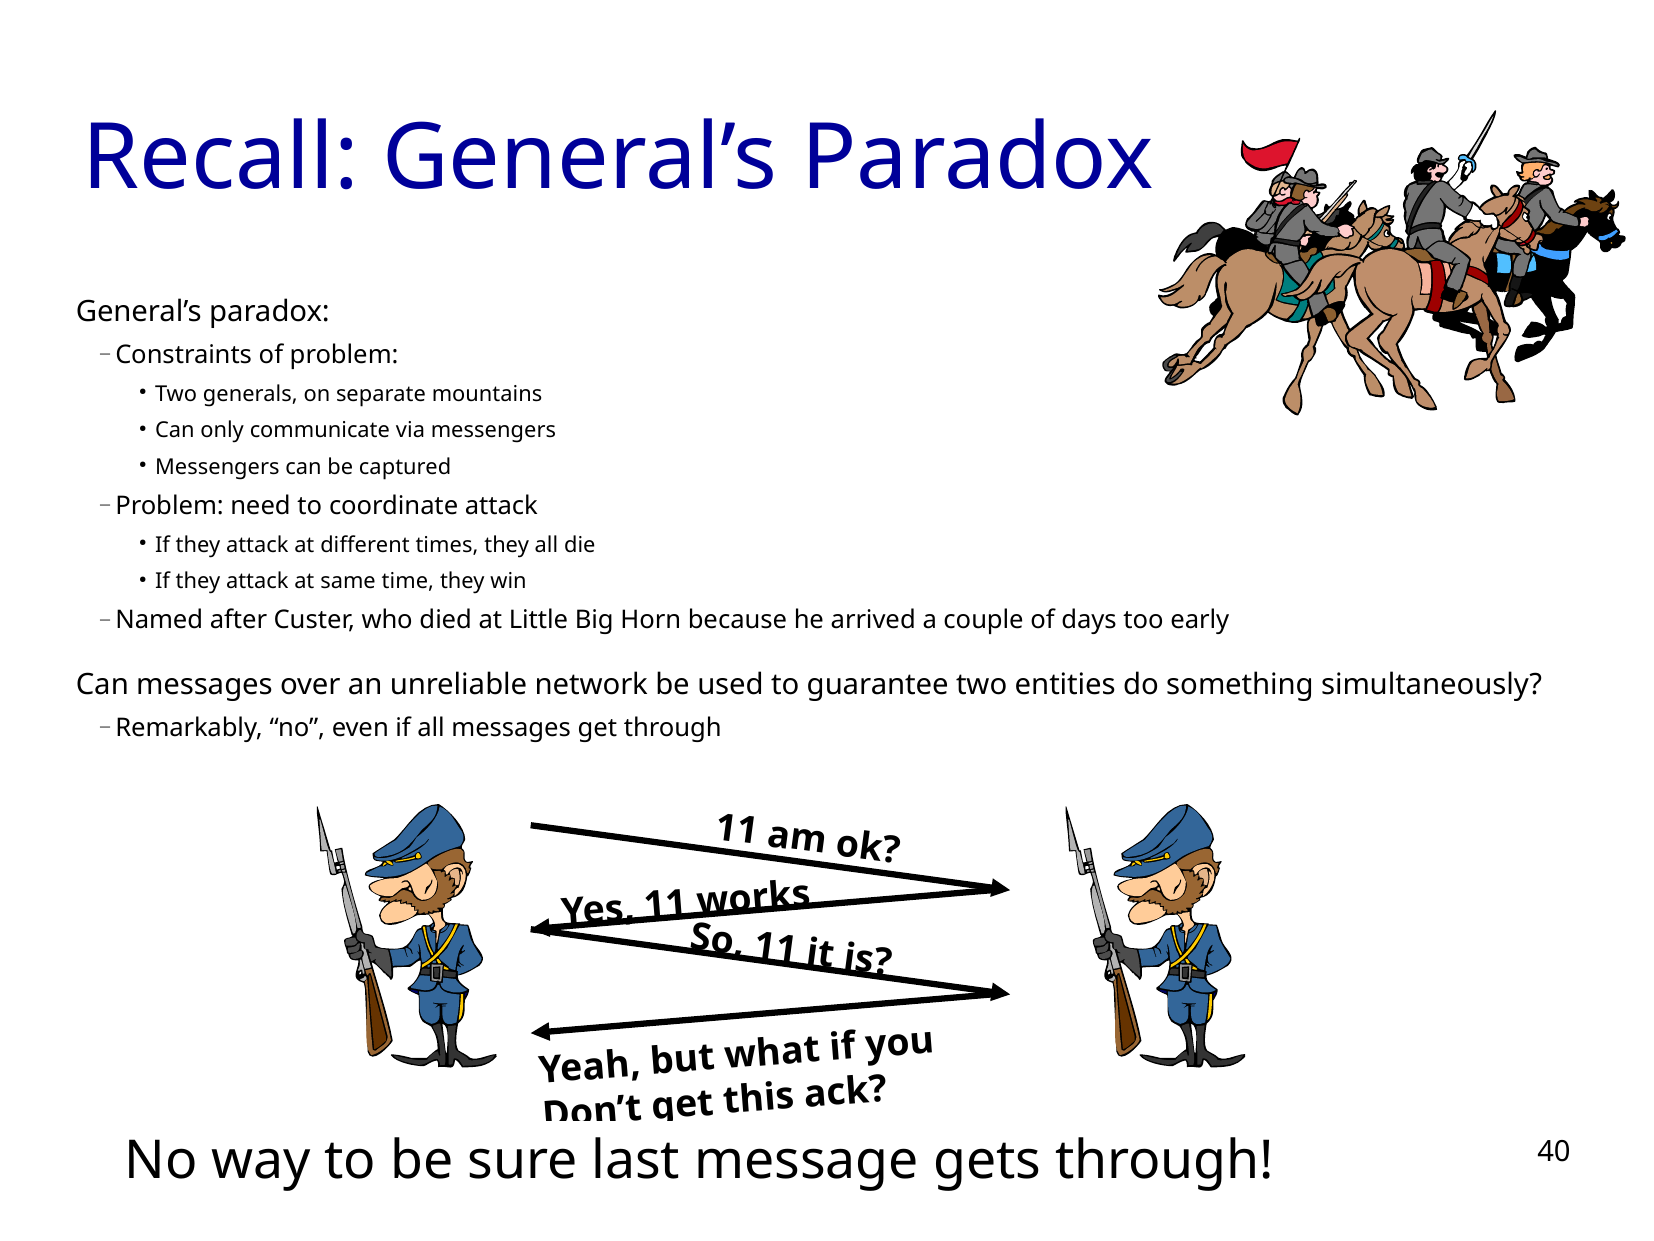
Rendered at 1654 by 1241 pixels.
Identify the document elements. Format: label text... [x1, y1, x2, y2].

picture [1065, 799, 1249, 1073]
text_box 11 am ok? [697, 792, 995, 889]
text_box No way to be sure last message gets through! [75, 1125, 1311, 1205]
list General’s paradox: Constraints of problem: Two generals, on separate mountains Can only communicate via messengers Messengers can be captured Problem: need to coordinate attack If they attack at different times, they all die If they attack at same time, they win Named after Custer, who died at Little Big Horn because he arrived a couple of days too early Can messages over an unreliable network be used to guarantee two entities do something simultaneously? Remarkably, “no”, even if all messages get through [60, 290, 1571, 793]
text_box Yes, 11 works [543, 853, 903, 942]
text_box So, 11 it is? [672, 920, 986, 1003]
text_box Yeah, but what if you Don’t get this ack? [521, 999, 1030, 1121]
title Recall: General’s Paradox [82, 49, 1571, 257]
picture [1157, 110, 1626, 416]
picture [316, 799, 500, 1073]
